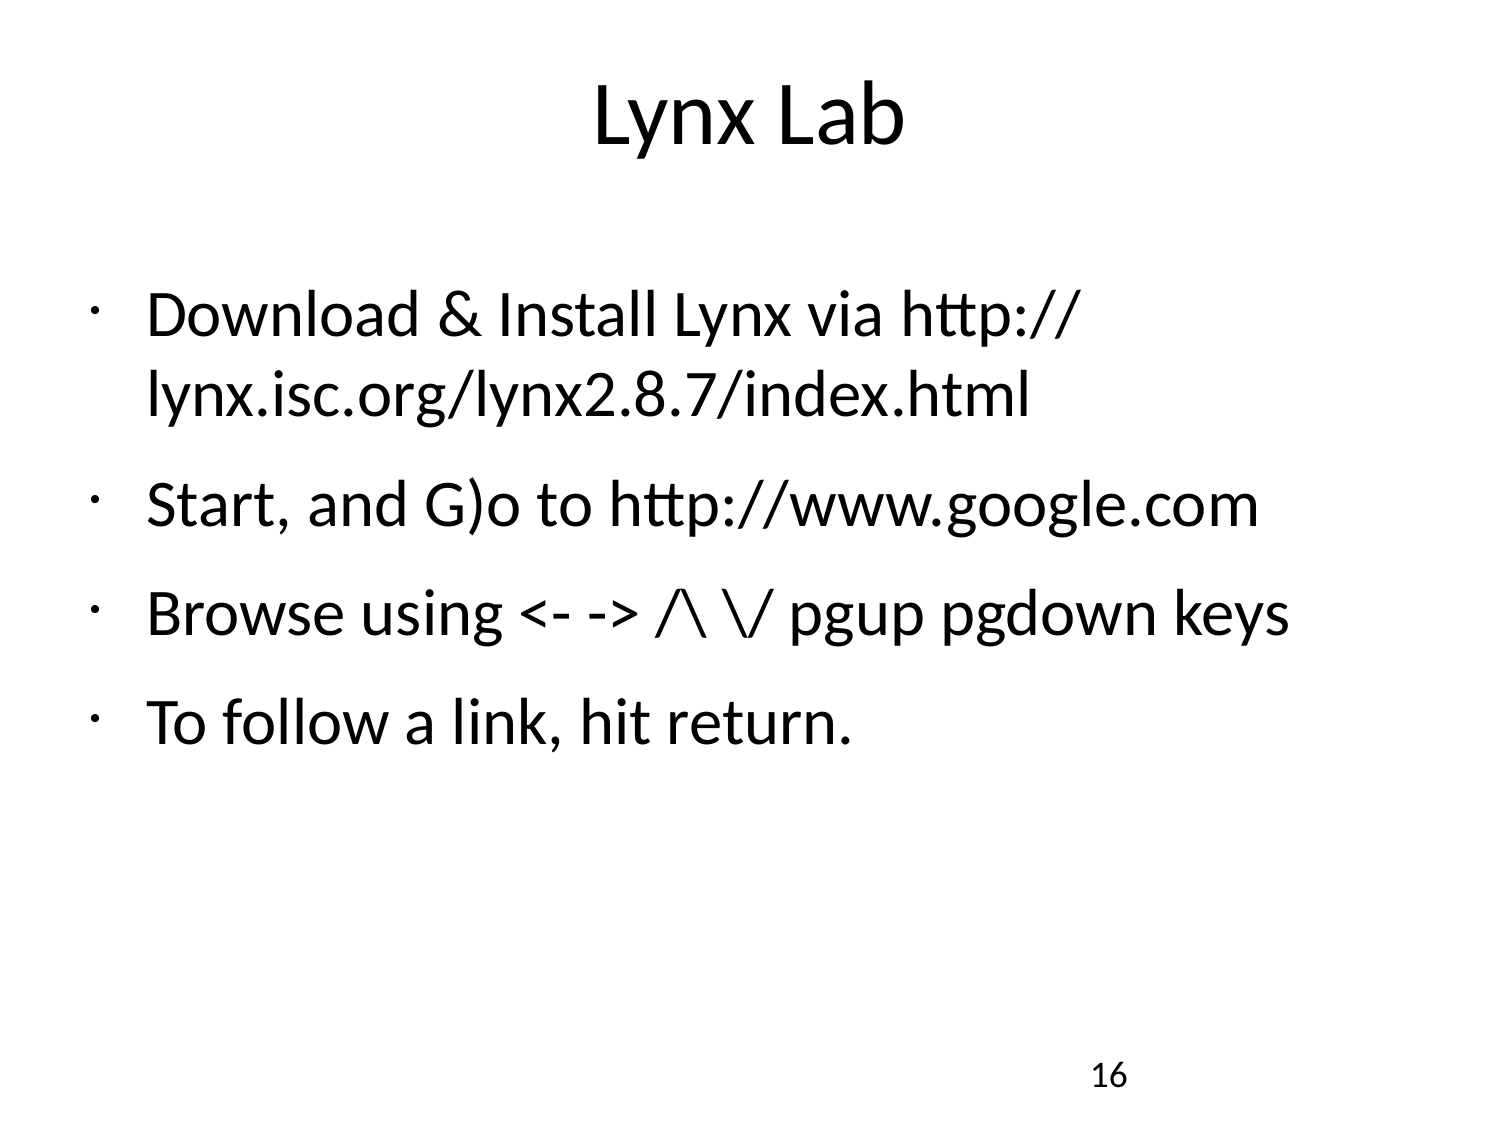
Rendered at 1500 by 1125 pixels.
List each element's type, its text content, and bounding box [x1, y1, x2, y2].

list Download & Install Lynx via http://lynx.isc.org/lynx2.8.7/index.html Start, and G)o to http://www.google.com Browse using <- -> /\ \/ pgup pgdown keys To follow a link, hit return. [75, 262, 1425, 1005]
title Lynx Lab [75, 45, 1425, 233]
slide_number <number> [1074, 1042, 1425, 1103]
